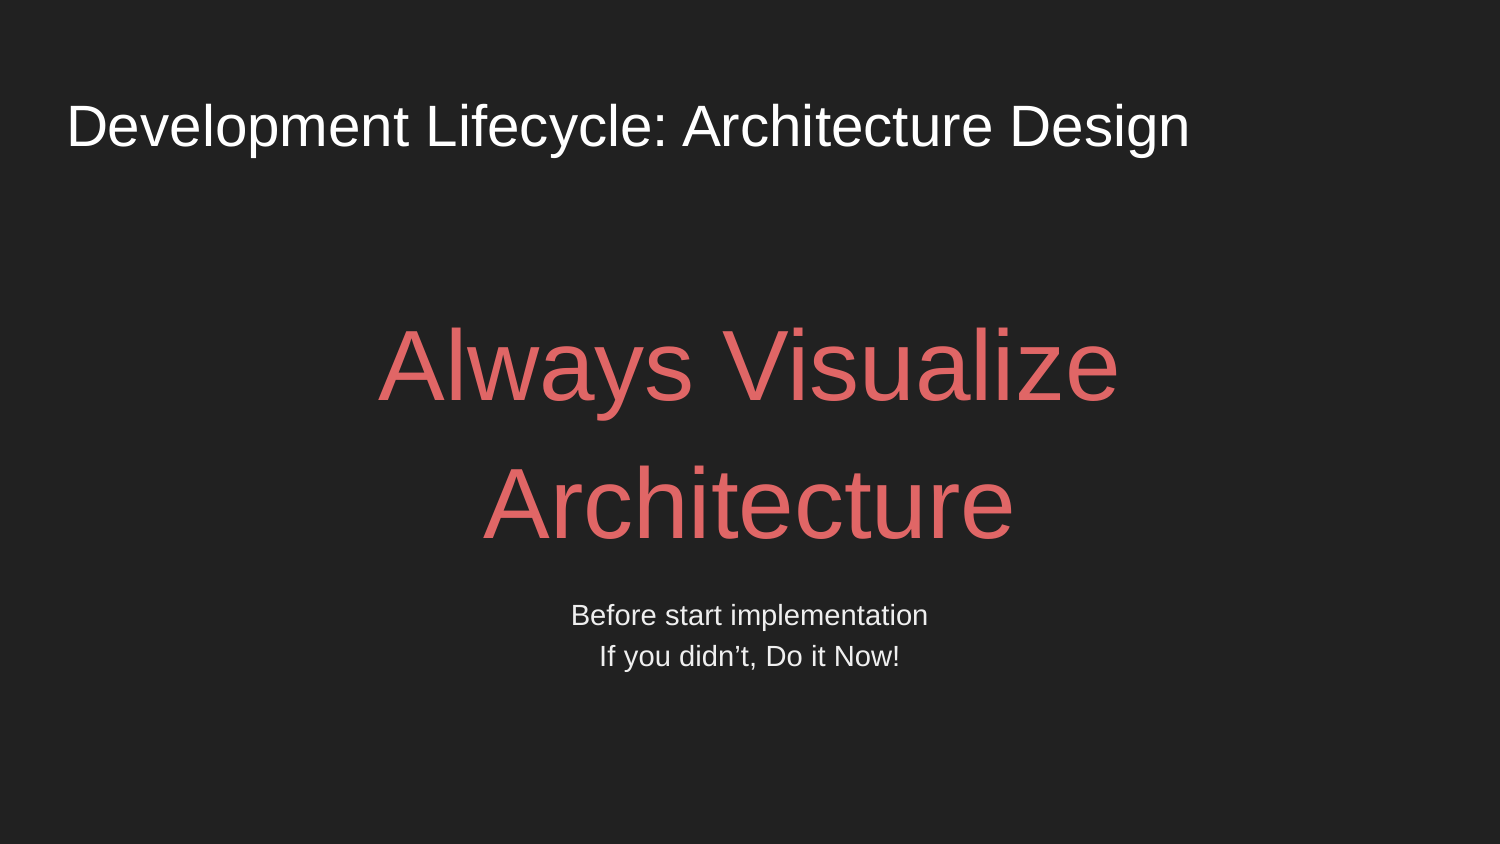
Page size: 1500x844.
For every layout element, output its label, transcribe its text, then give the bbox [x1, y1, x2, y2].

title Development Lifecycle: Architecture Design [51, 72, 1449, 167]
list Always Visualize Architecture Before start implementation If you didn’t, Do it Now! [190, 189, 1310, 750]
